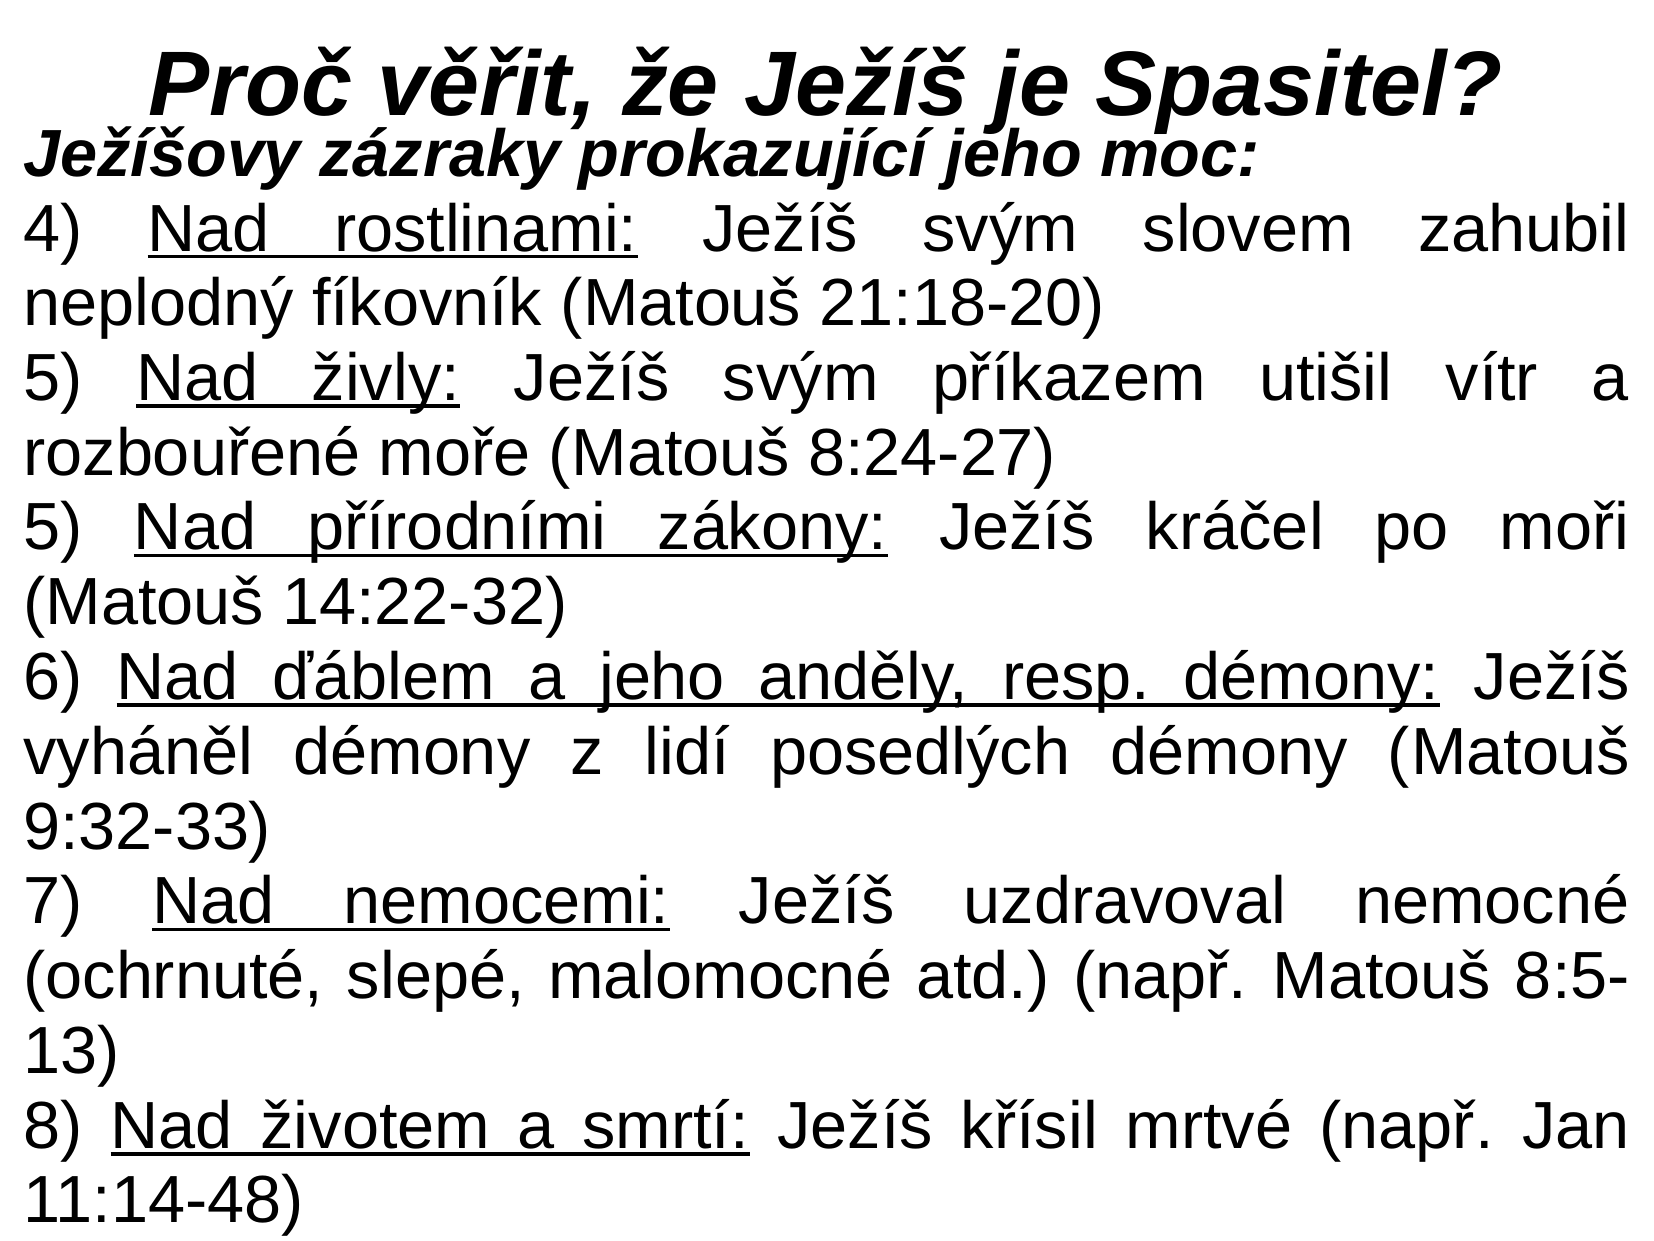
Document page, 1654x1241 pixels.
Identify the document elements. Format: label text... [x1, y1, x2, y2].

subtitle Ježíšovy zázraky prokazující jeho moc: 4) Nad rostlinami: Ježíš svým slovem zahubil neplodný fíkovník (Matouš 21:18-20) 5) Nad živly: Ježíš svým příkazem utišil vítr a rozbouřené moře (Matouš 8:24-27) 5) Nad přírodními zákony: Ježíš kráčel po moři (Matouš 14:22-32) 6) Nad ďáblem a jeho anděly, resp. démony: Ježíš vyháněl démony z lidí posedlých démony (Matouš 9:32-33) 7) Nad nemocemi: Ježíš uzdravoval nemocné (ochrnuté, slepé, malomocné atd.) (např. Matouš 8:5-13) 8) Nad životem a smrtí: Ježíš křísil mrtvé (např. Jan 11:14-48) [23, 0, 1630, 1241]
